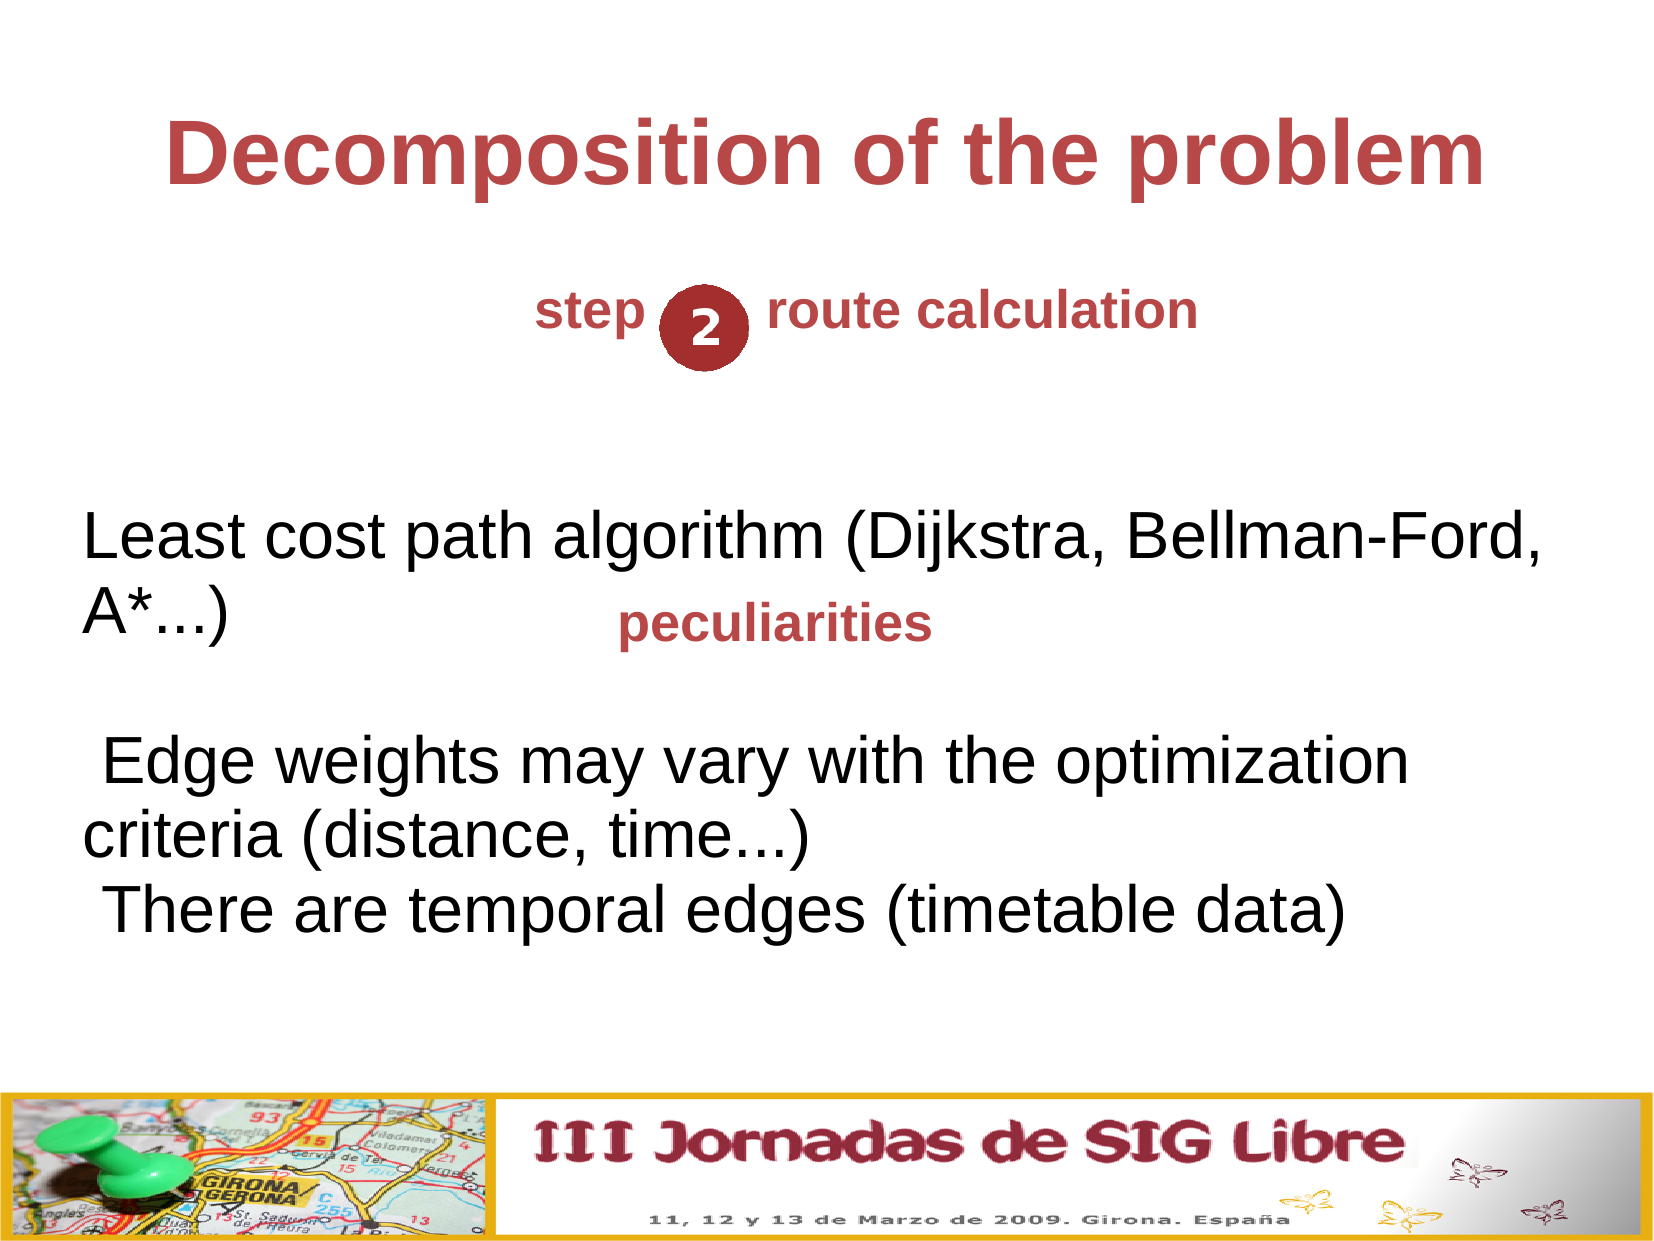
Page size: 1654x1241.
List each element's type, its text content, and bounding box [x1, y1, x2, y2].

subtitle Least cost path algorithm (Dijkstra, Bellman-Ford, A*...) Edge weights may vary with the optimization criteria (distance, time...) There are temporal edges (timetable data) [82, 383, 1571, 1062]
picture [0, 1092, 1654, 1241]
text_box step route calculation [519, 271, 1216, 369]
title Decomposition of the problem [82, 49, 1571, 257]
picture [659, 369, 749, 373]
